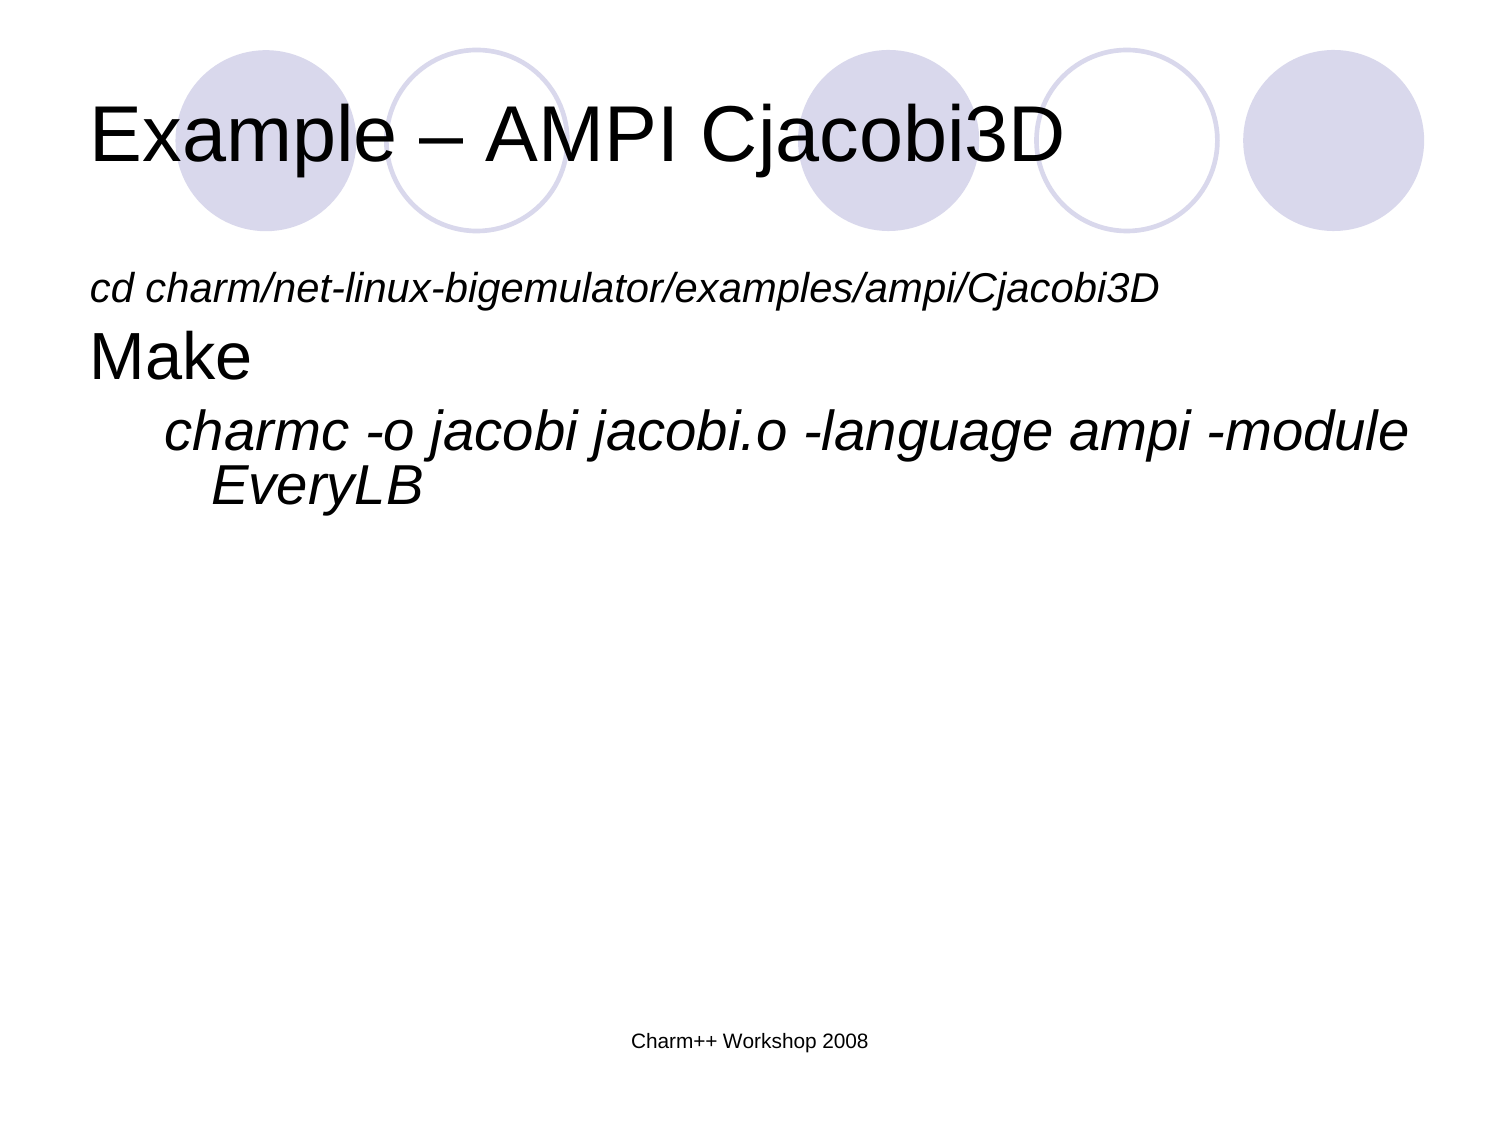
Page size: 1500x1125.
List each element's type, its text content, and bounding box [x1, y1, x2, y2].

title Example – AMPI Cjacobi3D [75, 45, 1426, 233]
list cd charm/net-linux-bigemulator/examples/ampi/Cjacobi3D Make charmc -o jacobi jacobi.o -language ampi -module EveryLB [75, 262, 1426, 1006]
